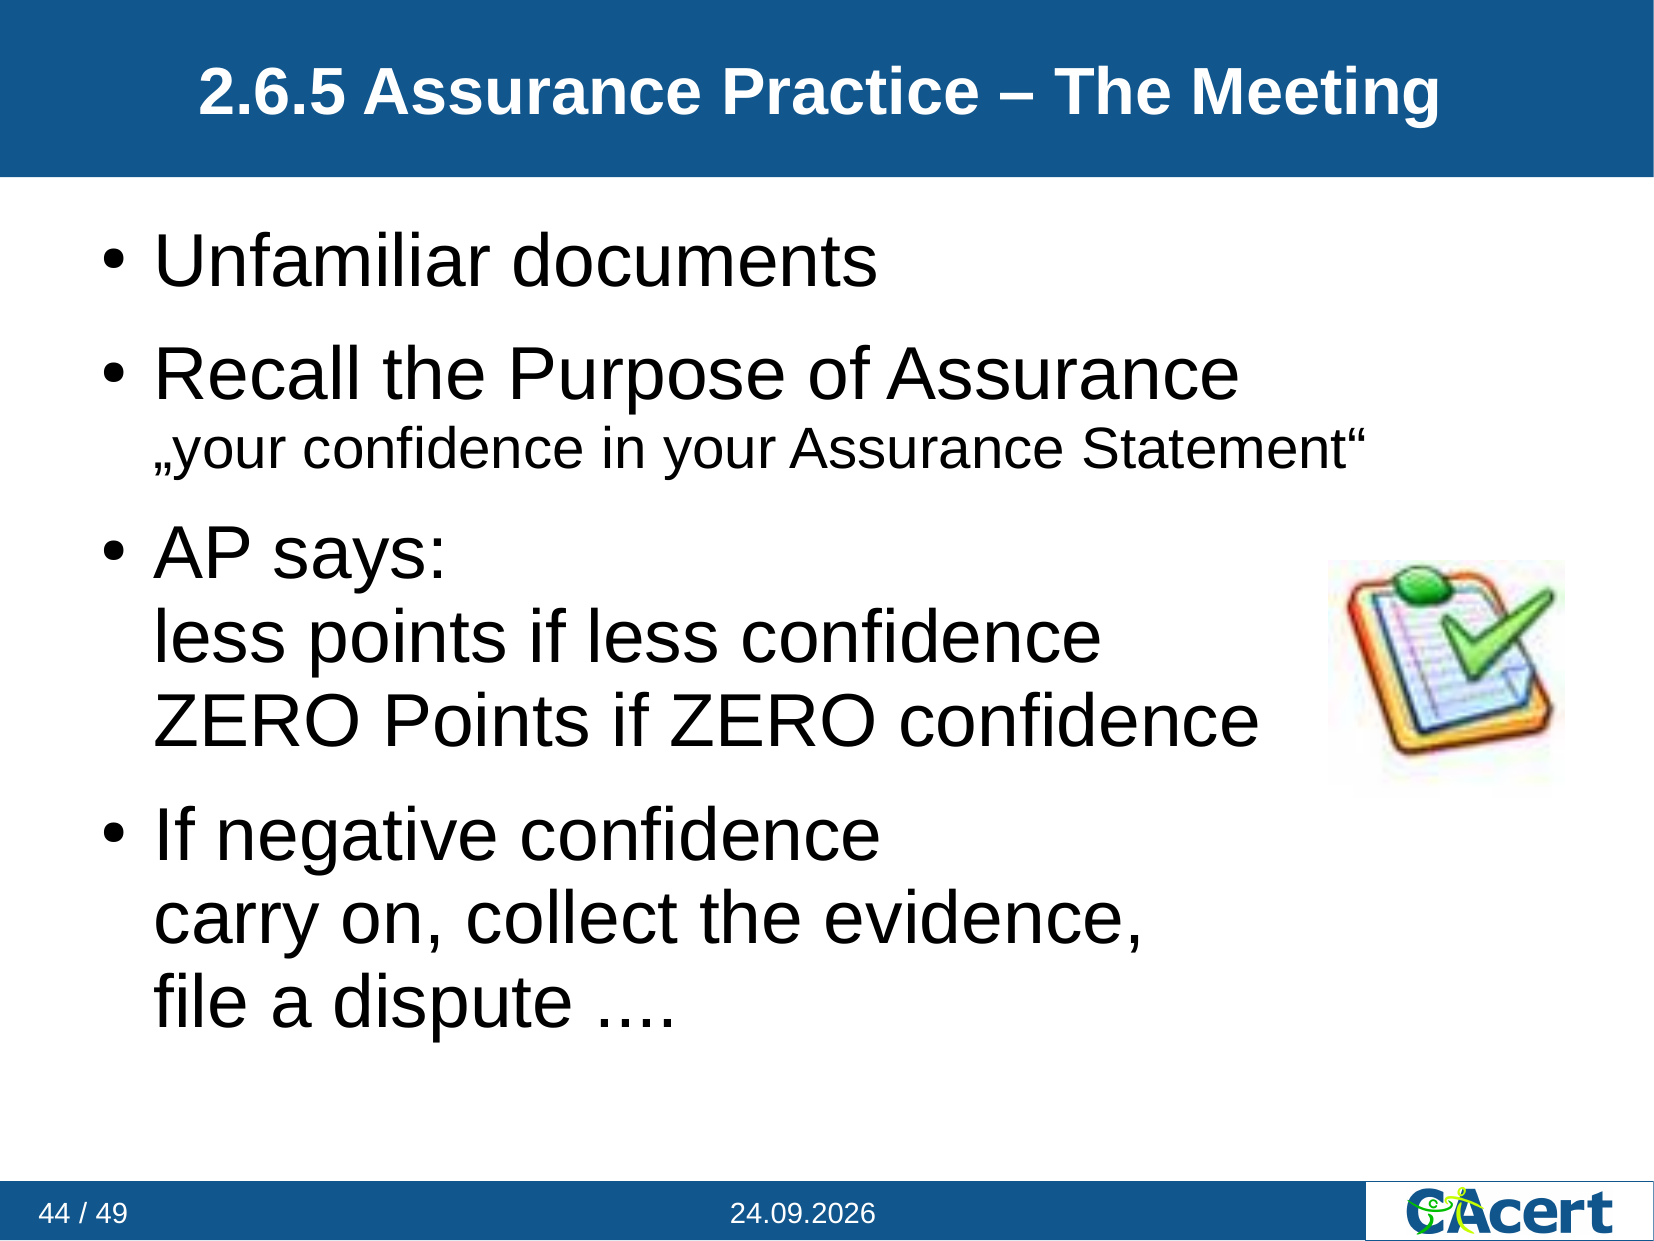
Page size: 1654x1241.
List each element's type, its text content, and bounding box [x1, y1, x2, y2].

title 2.6.5 Assurance Practice – The Meeting [76, 17, 1565, 166]
picture [1328, 560, 1565, 798]
picture [1406, 1186, 1613, 1235]
list Unfamiliar documents Recall the Purpose of Assurance „your confidence in your Assurance Statement“ AP says: less points if less confidence ZERO Points if ZERO confidence If negative confidence carry on, collect the evidence, file a dispute .... [82, 218, 1571, 1091]
